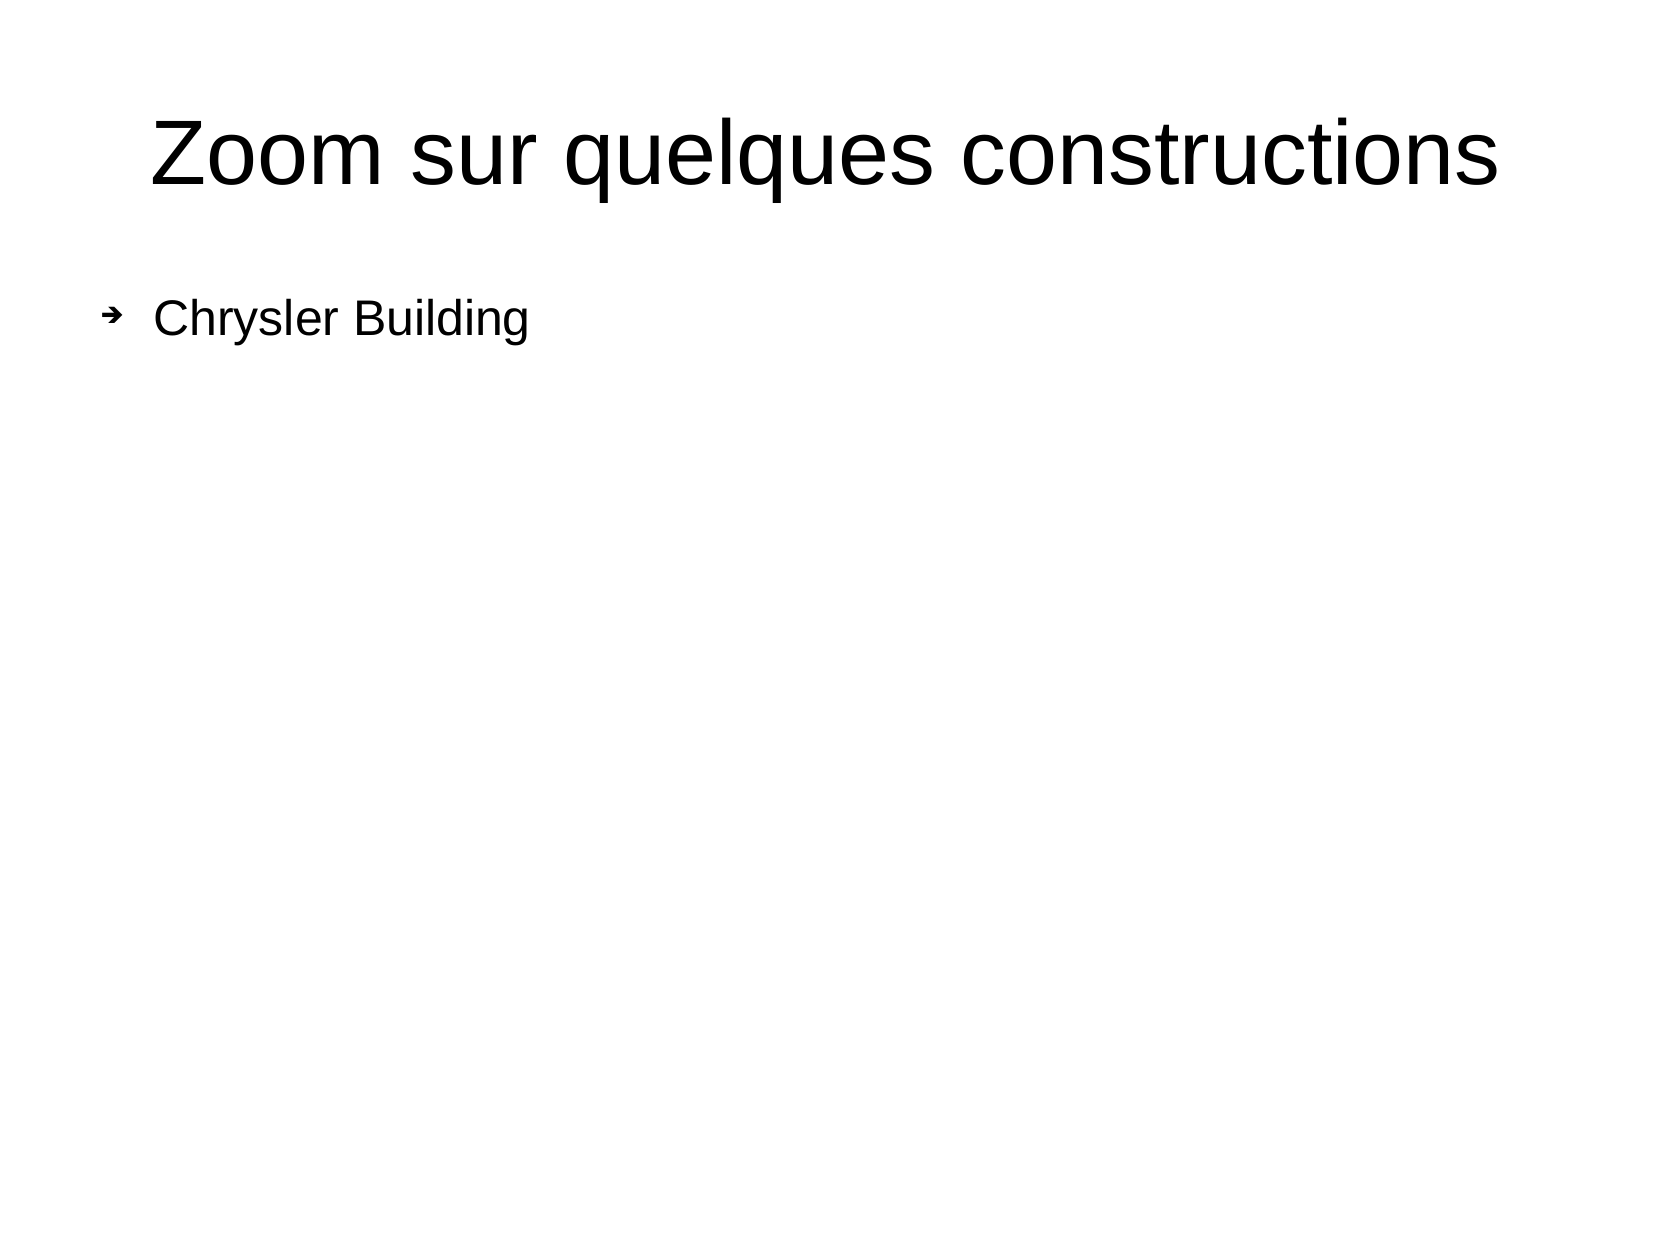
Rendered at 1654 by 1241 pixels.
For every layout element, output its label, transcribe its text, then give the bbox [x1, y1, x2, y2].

list Chrysler Building [82, 290, 1571, 1109]
title Zoom sur quelques constructions [82, 49, 1571, 257]
